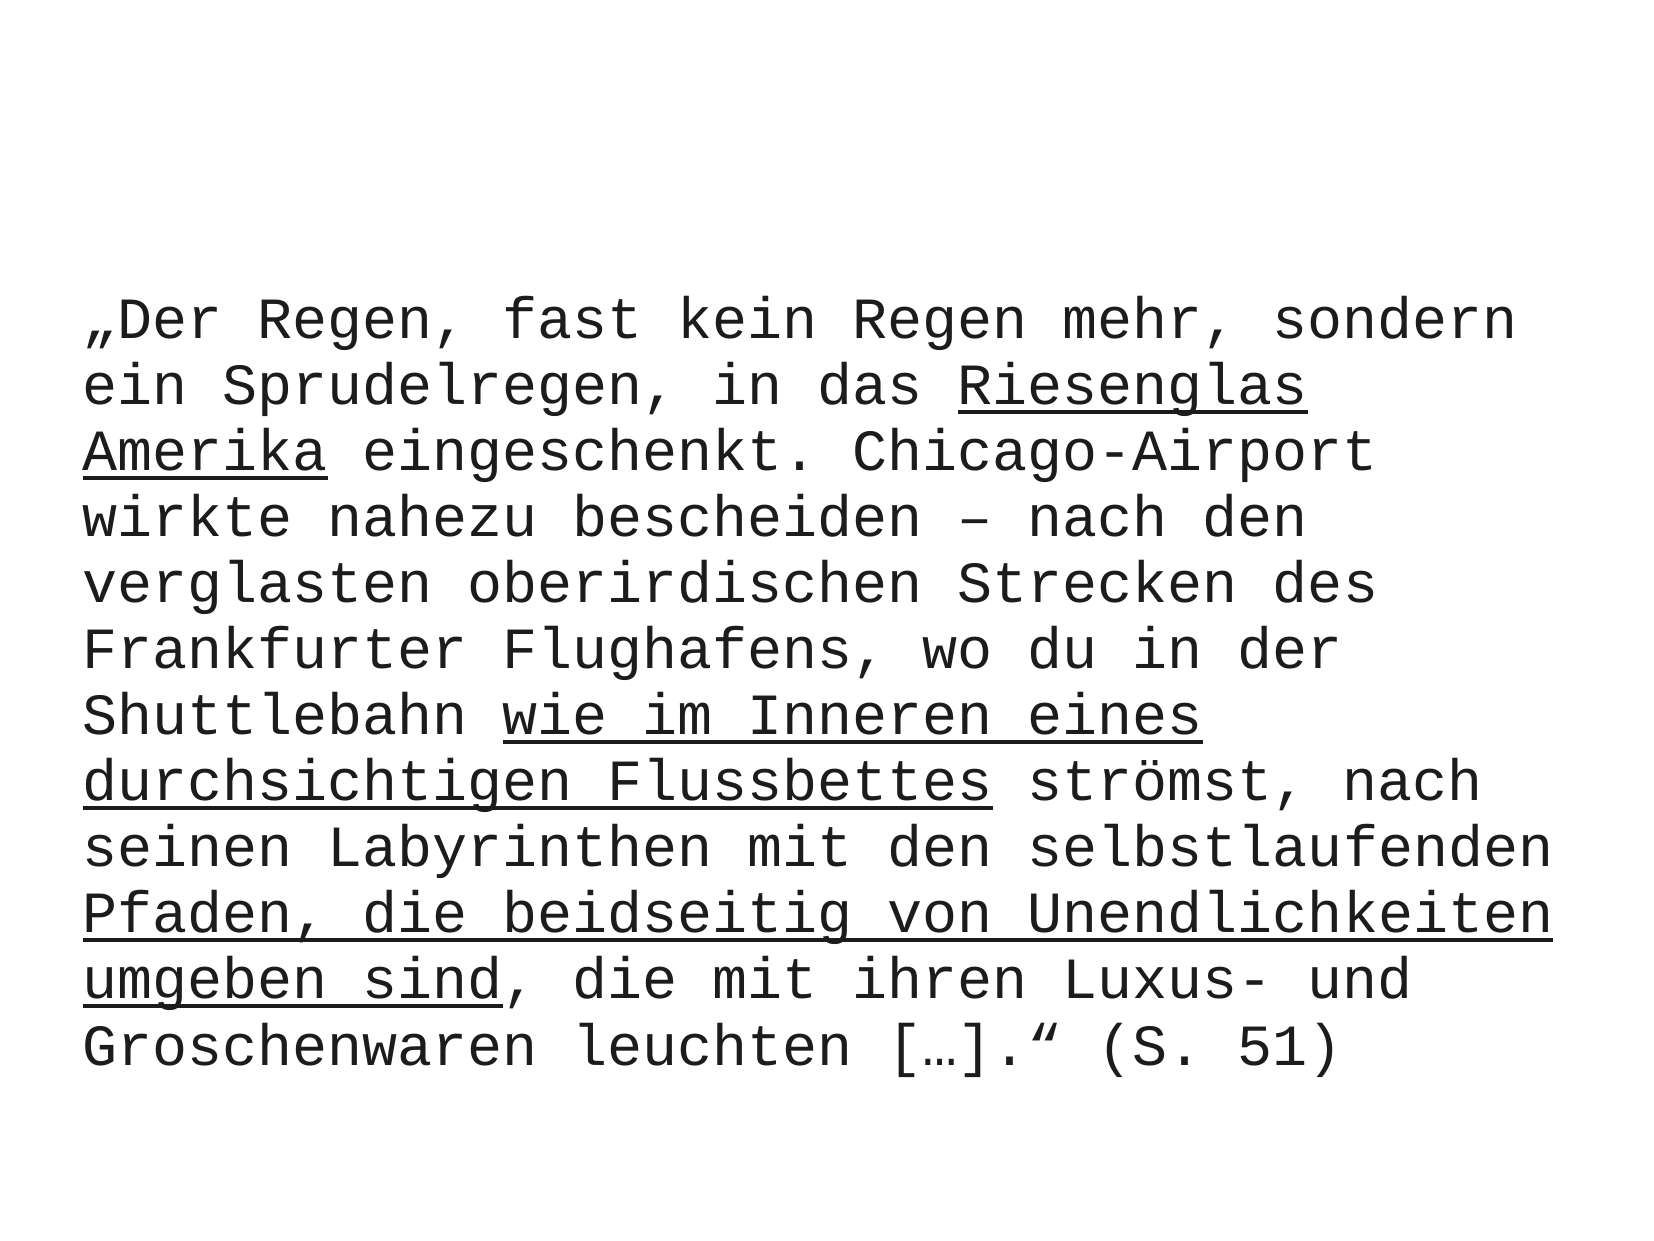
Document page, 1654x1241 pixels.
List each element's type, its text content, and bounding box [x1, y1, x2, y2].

list „Der Regen, fast kein Regen mehr, sondern ein Sprudelregen, in das Riesenglas Amerika eingeschenkt. Chicago-Airport wirkte nahezu bescheiden – nach den verglasten oberirdischen Strecken des Frankfurter Flughafens, wo du in der Shuttlebahn wie im Inneren eines durchsichtigen Flussbettes strömst, nach seinen Labyrinthen mit den selbstlaufenden Pfaden, die beidseitig von Unendlichkeiten umgeben sind, die mit ihren Luxus- und Groschenwaren leuchten […].“ (S. 51) [82, 290, 1571, 1109]
